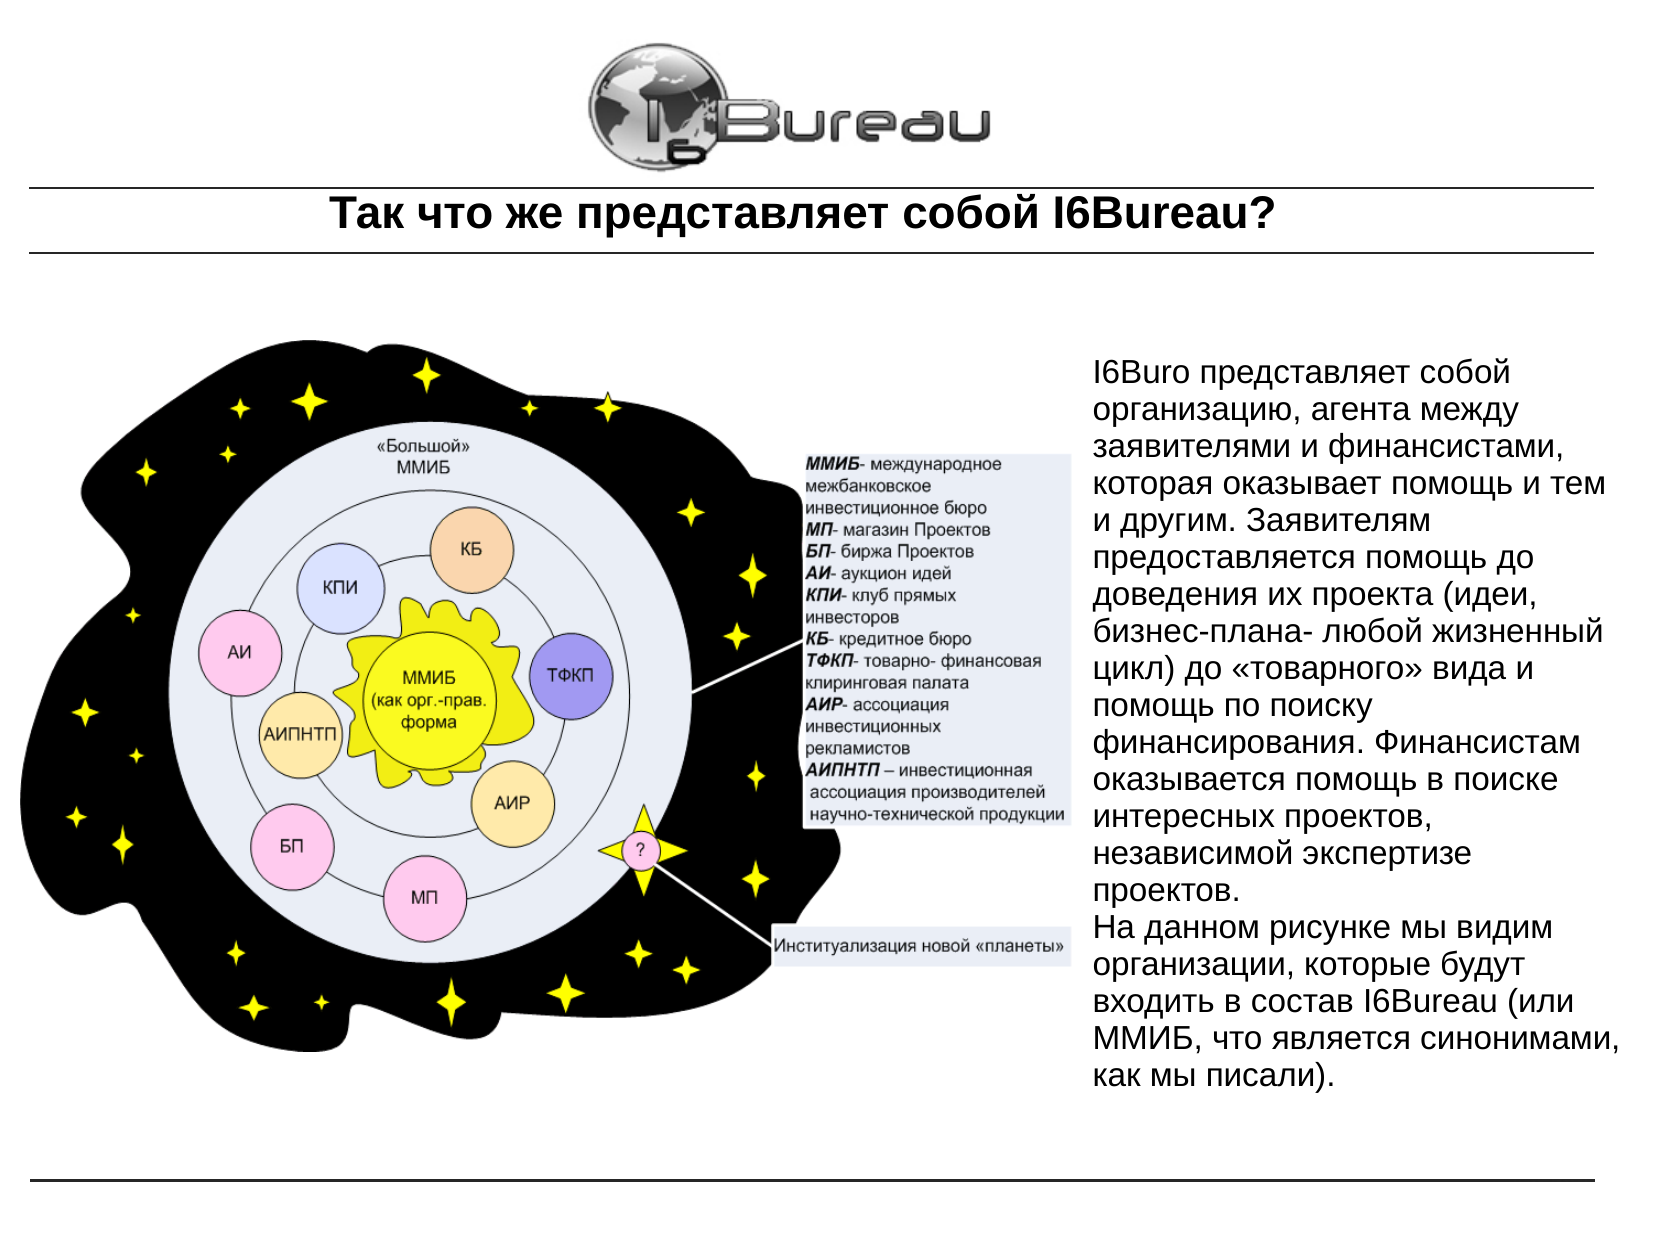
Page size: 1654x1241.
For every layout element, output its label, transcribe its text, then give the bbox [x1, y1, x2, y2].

picture [566, 5, 1040, 162]
title I6Buro представляет собой организацию, агента между заявителями и финансистами, которая оказывает помощь и тем и другим. Заявителям предоставляется помощь до доведения их проекта (идеи, бизнес-плана- любой жизненный цикл) до «товарного» вида и помощь по поиску финансирования. Финансистам оказывается помощь в поиске интересных проектов, независимой экспертизе проектов. На данном рисунке мы видим организации, которые будут входить в состав I6Bureau (или ММИБ, что является синонимами, как мы писали). [1092, 276, 1625, 1097]
picture [20, 340, 1075, 1052]
title Так что же представляет собой I6Bureau? [11, 162, 1595, 263]
